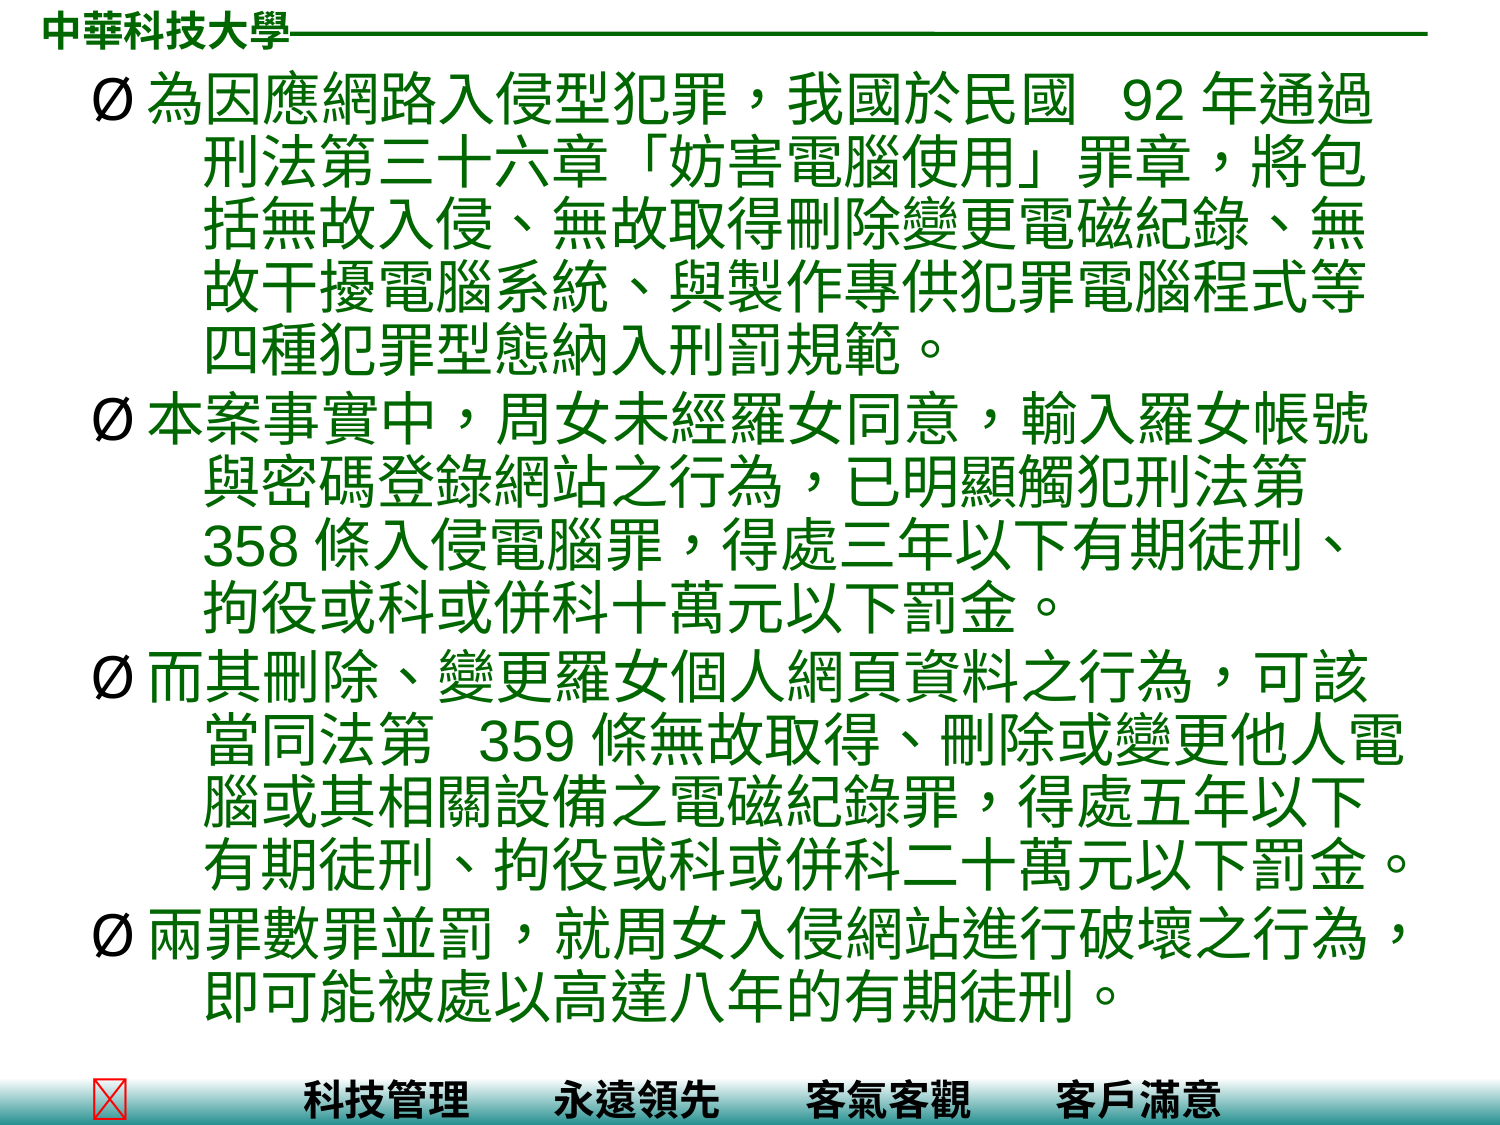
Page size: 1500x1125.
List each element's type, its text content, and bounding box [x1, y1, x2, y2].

list 為因應網路入侵型犯罪，我國於民國 92年通過刑法第三十六章「妨害電腦使用」罪章，將包括無故入侵、無故取得刪除變更電磁紀錄、無故干擾電腦系統、與製作專供犯罪電腦程式等四種犯罪型態納入刑罰規範。 本案事實中，周女未經羅女同意，輸入羅女帳號與密碼登錄網站之行為，已明顯觸犯刑法第 358條入侵電腦罪，得處三年以下有期徒刑、拘役或科或併科十萬元以下罰金。 而其刪除、變更羅女個人網頁資料之行為，可該當同法第 359條無故取得、刪除或變更他人電腦或其相關設備之電磁紀錄罪，得處五年以下有期徒刑、拘役或科或併科二十萬元以下罰金。 兩罪數罪並罰，就周女入侵網站進行破壞之行為，即可能被處以高達八年的有期徒刑。 [75, 62, 1426, 1075]
